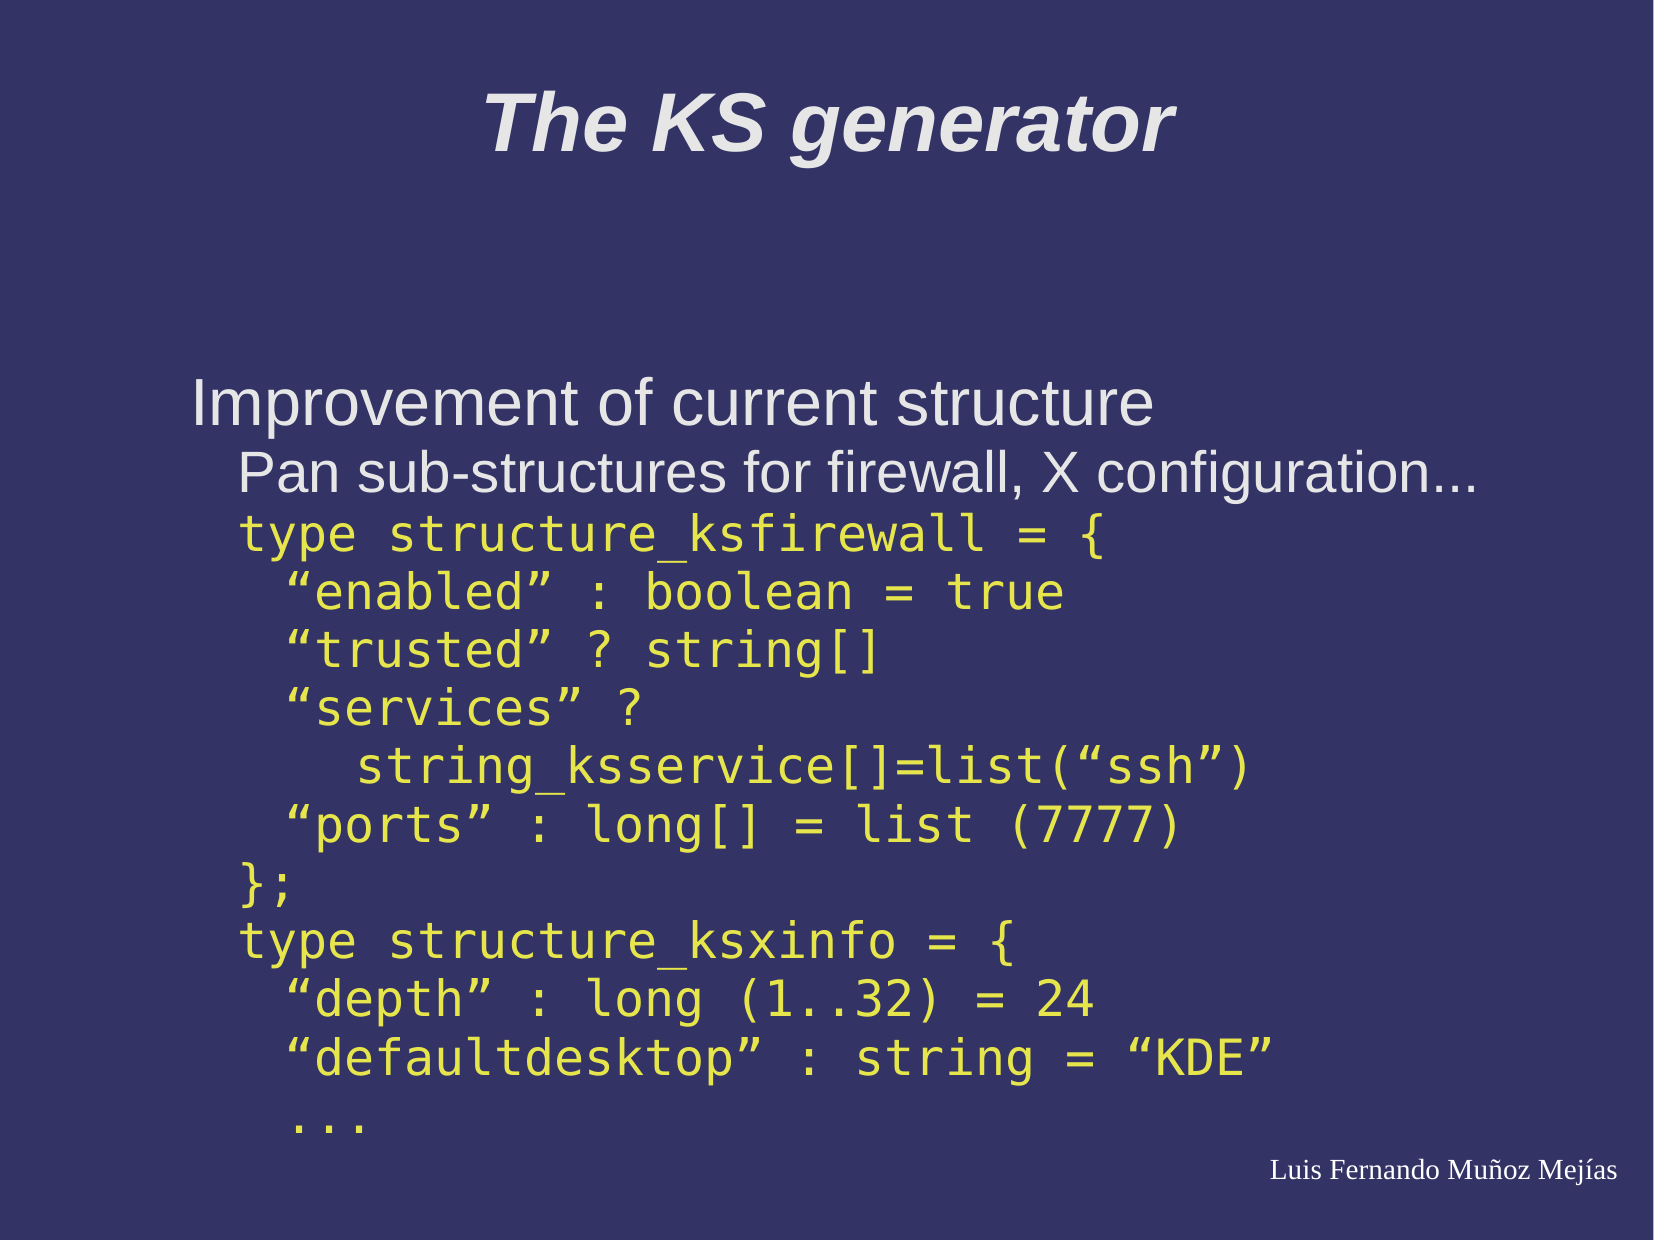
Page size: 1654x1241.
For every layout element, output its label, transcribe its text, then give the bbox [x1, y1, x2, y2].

title The KS generator [121, 26, 1534, 219]
list Improvement of current structure Pan sub-structures for firewall, X configuration... type structure_ksfirewall = { “enabled” : boolean = true “trusted” ? string[] “services” ? string_ksservice[]=list(“ssh”) “ports” : long[] = list (7777) }; type structure_ksxinfo = { “depth” : long (1..32) = 24 “defaultdesktop” : string = “KDE” ... [178, 364, 1570, 1146]
